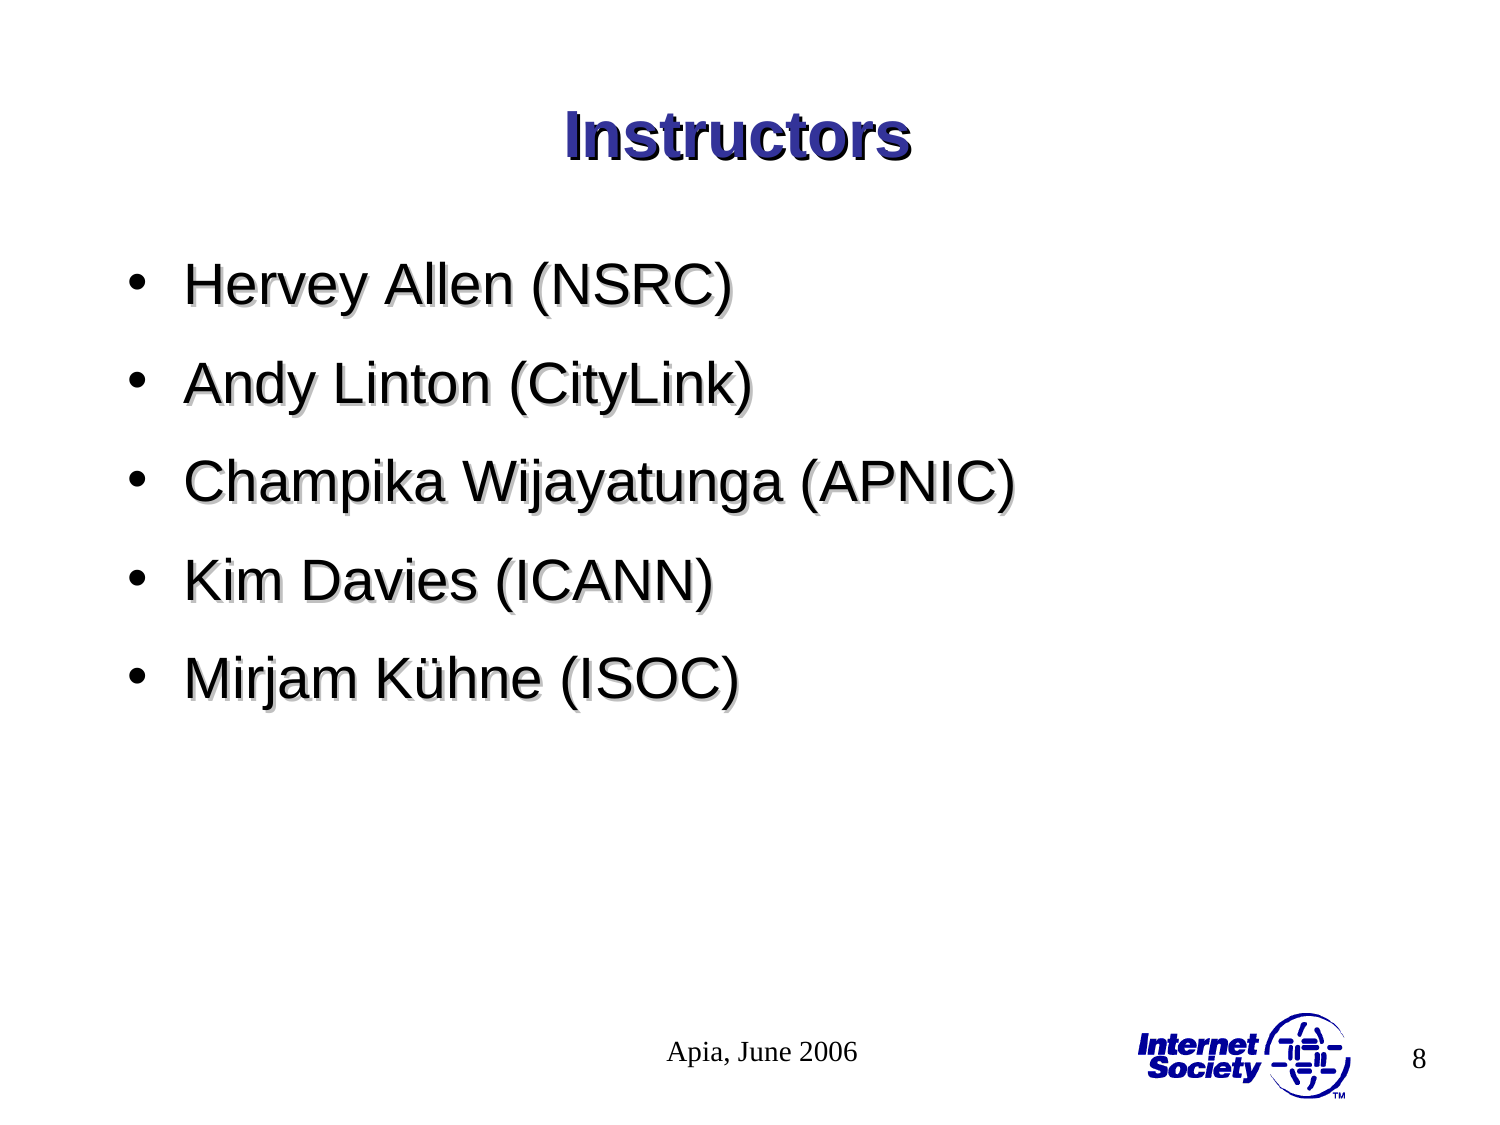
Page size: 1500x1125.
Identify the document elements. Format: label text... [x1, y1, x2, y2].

list Hervey Allen (NSRC) Andy Linton (CityLink) Champika Wijayatunga (APNIC) Kim Davies (ICANN) Mirjam Kühne (ISOC) [112, 224, 1425, 963]
text_box Apia, June 2006 [512, 1025, 1013, 1101]
title Instructors [99, 37, 1375, 225]
picture [1137, 1012, 1351, 1099]
